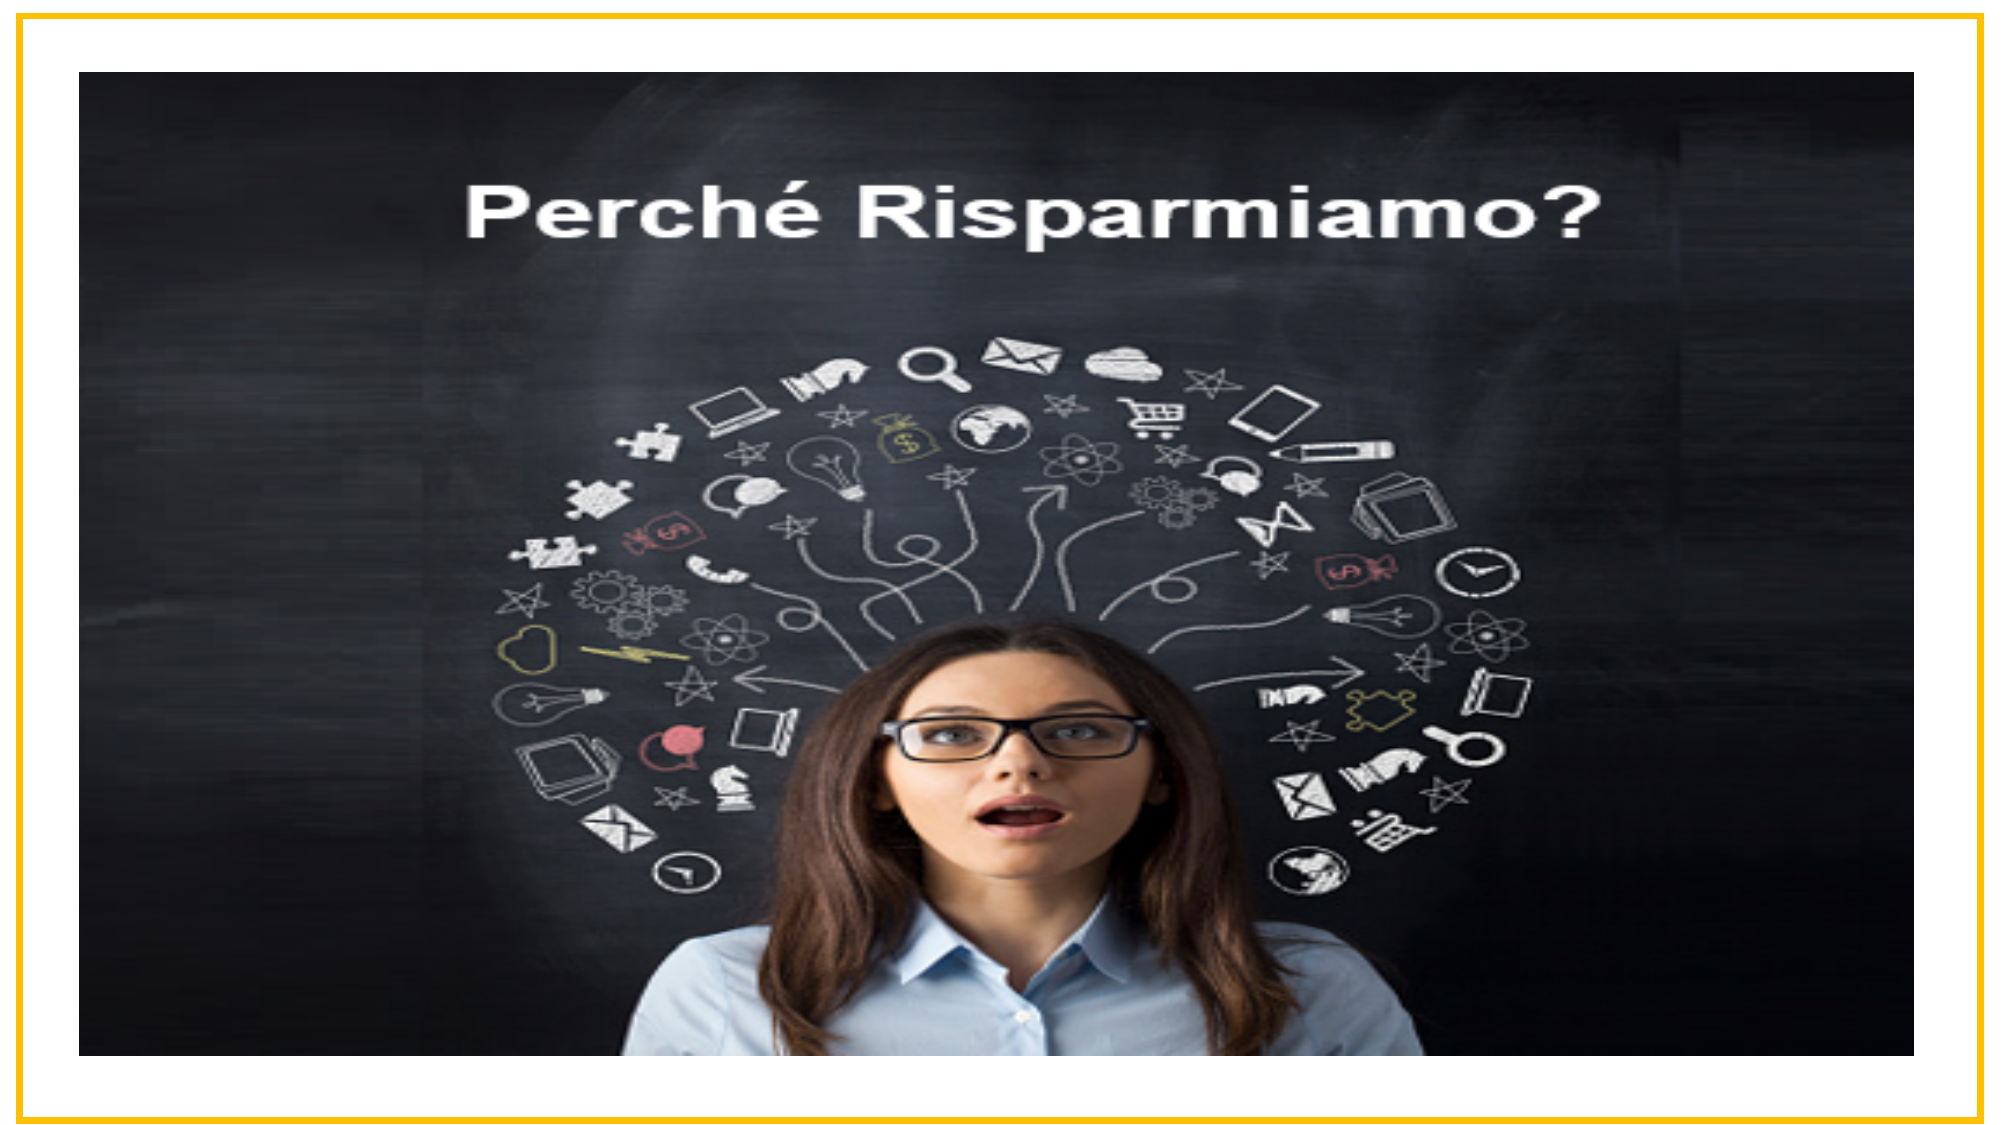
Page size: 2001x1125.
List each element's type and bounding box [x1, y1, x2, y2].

text_box [19, 16, 1981, 1121]
picture [79, 72, 1914, 1056]
